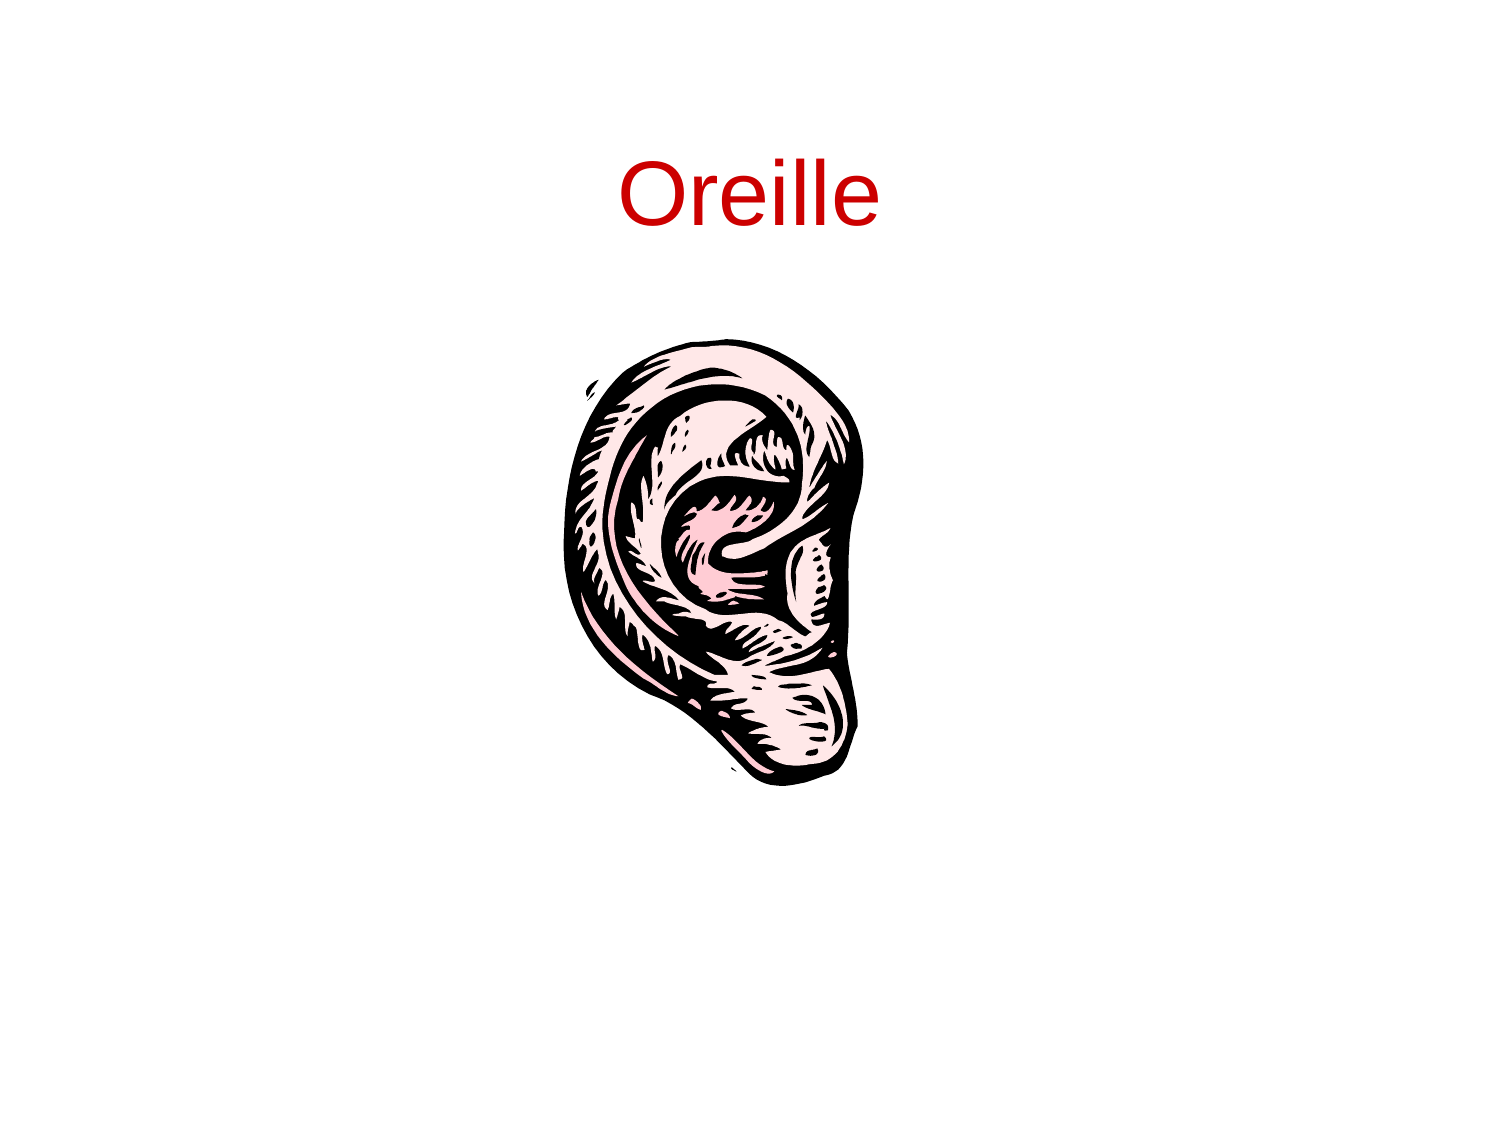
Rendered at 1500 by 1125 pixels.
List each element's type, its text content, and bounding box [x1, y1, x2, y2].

title Oreille [112, 99, 1388, 288]
picture [562, 335, 868, 790]
